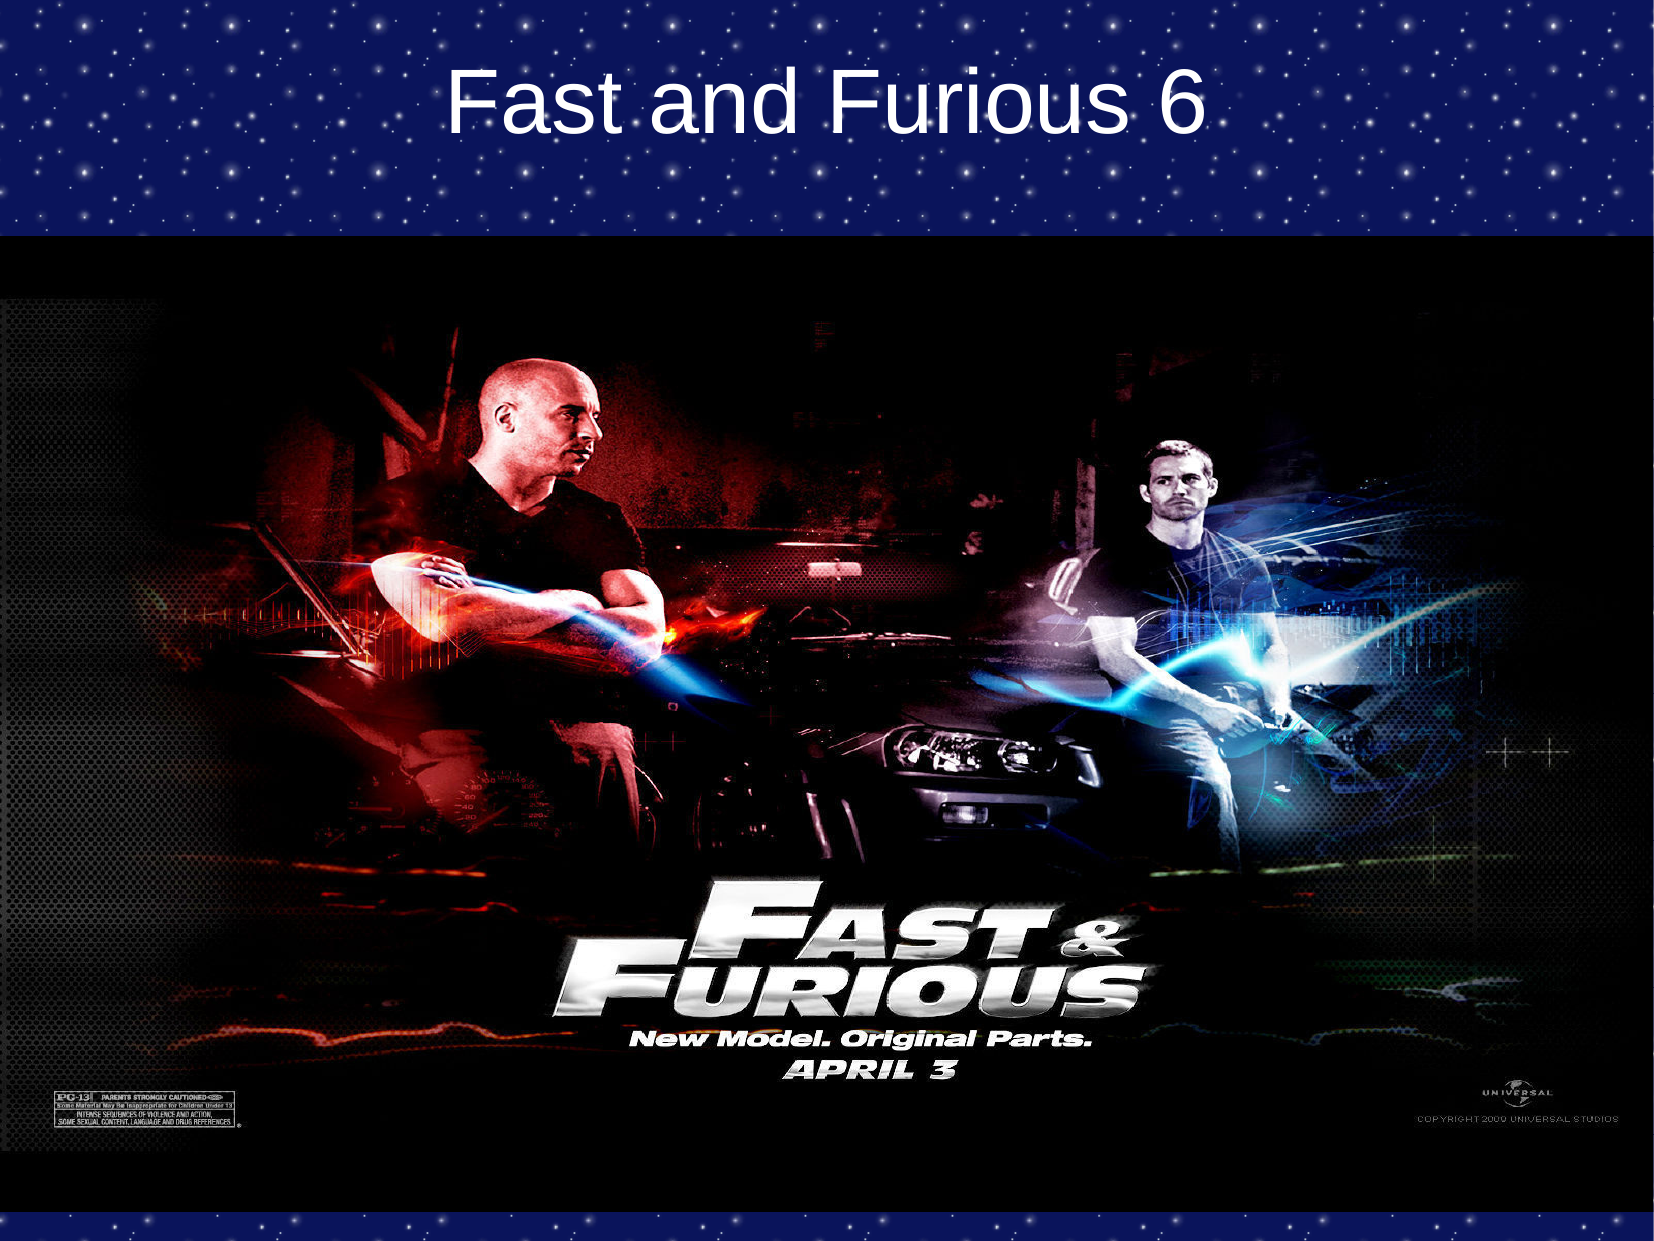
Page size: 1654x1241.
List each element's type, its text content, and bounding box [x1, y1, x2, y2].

picture [0, 0, 1654, 1241]
title Fast and Furious 6 [82, 50, 1571, 236]
